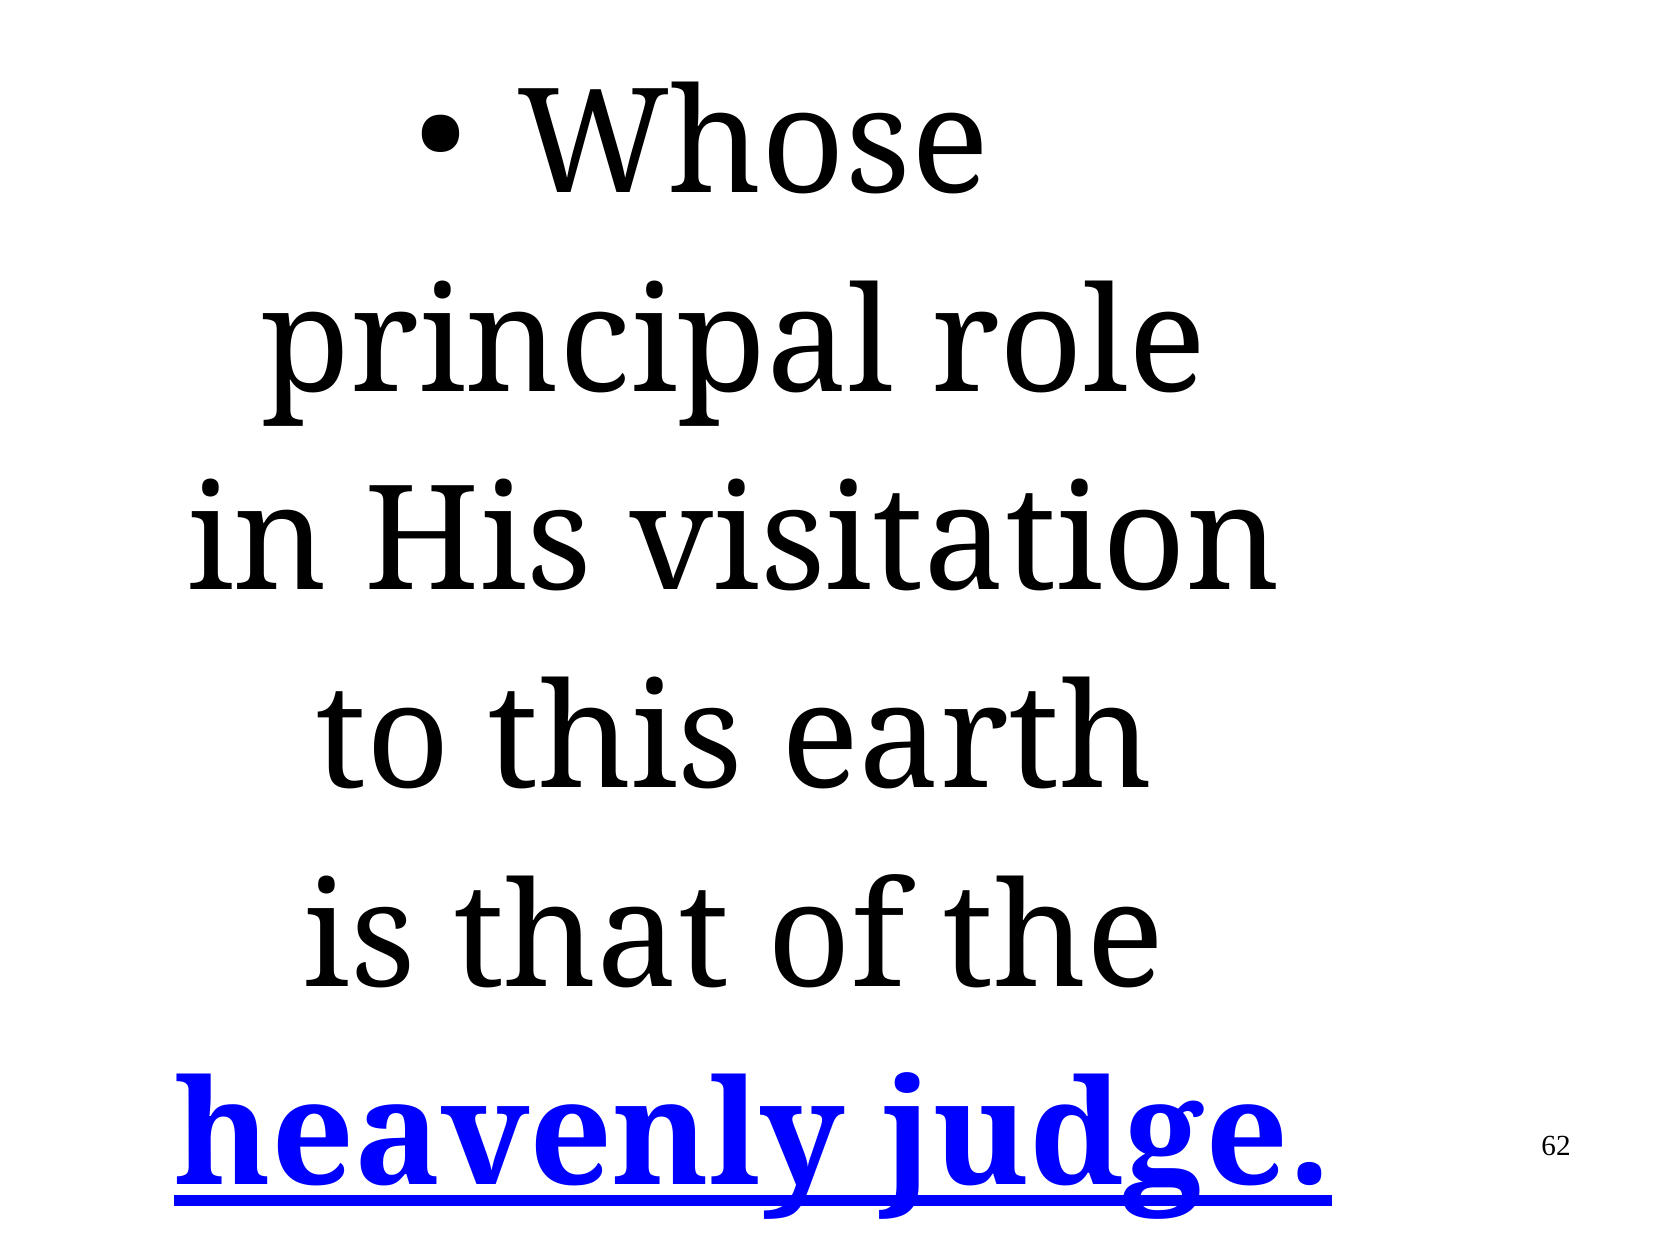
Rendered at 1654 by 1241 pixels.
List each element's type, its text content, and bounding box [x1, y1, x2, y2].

list Whose principal role in His visitation to this earth is that of the heavenly judge. [37, 37, 1613, 1238]
